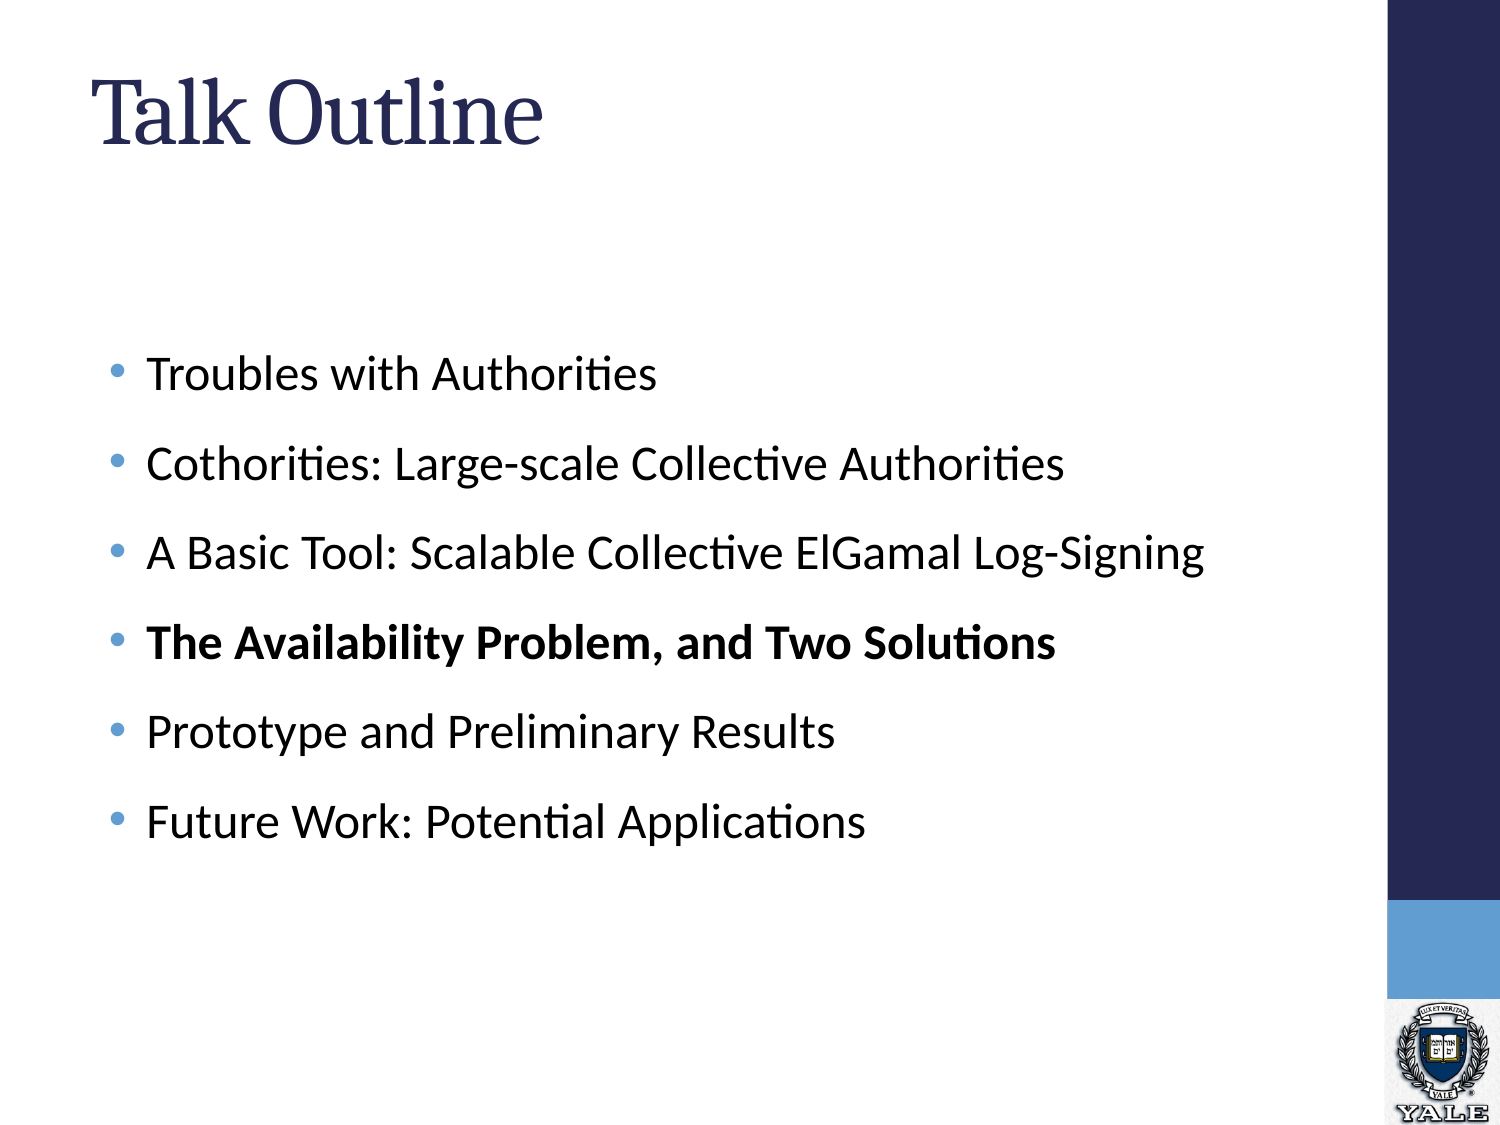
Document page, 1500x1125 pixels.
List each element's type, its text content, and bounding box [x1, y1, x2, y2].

list Troubles with Authorities Cothorities: Large-scale Collective Authorities A Basic Tool: Scalable Collective ElGamal Log-Signing The Availability Problem, and Two Solutions Prototype and Preliminary Results Future Work: Potential Applications [75, 200, 1325, 1063]
picture [1384, 999, 1500, 1125]
title Talk Outline [75, 12, 1325, 200]
